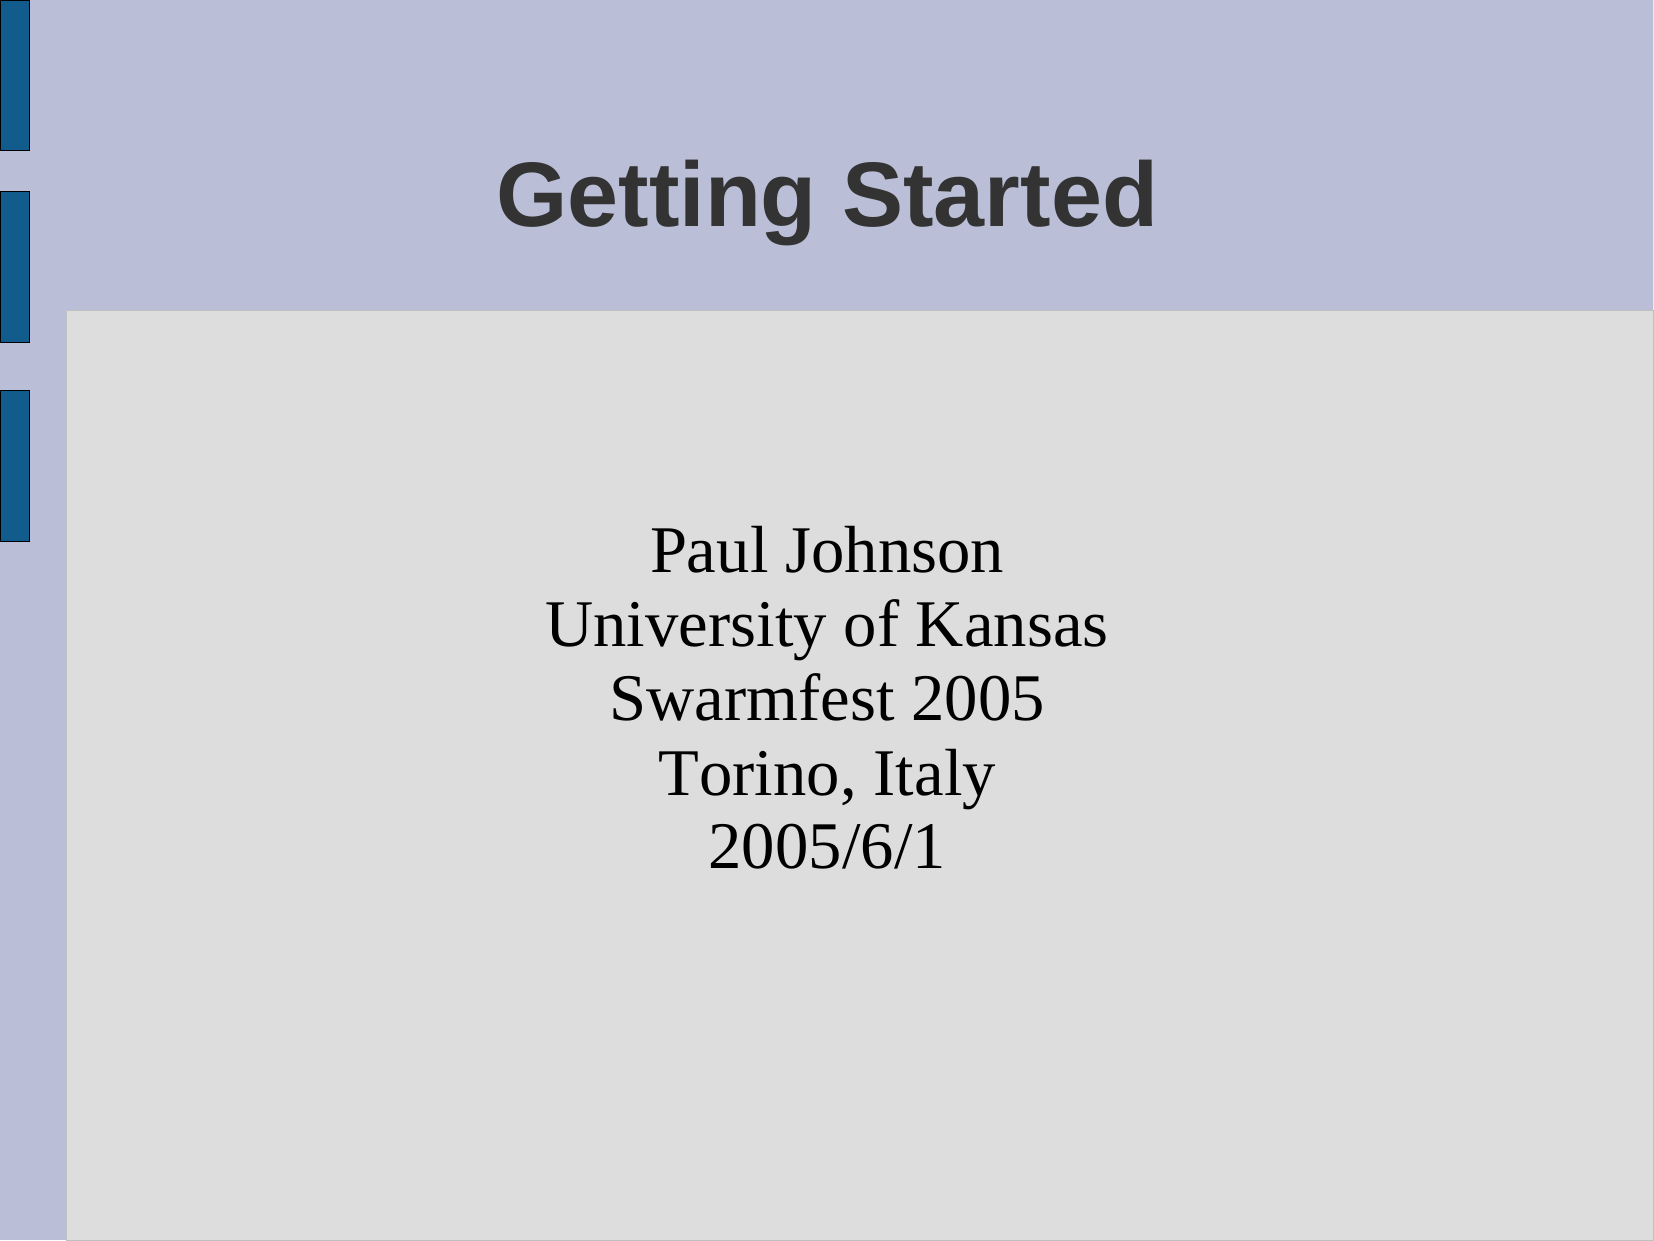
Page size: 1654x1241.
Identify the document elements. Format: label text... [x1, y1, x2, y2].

title Getting Started [121, 91, 1534, 299]
subtitle Paul Johnson University of Kansas Swarmfest 2005 Torino, Italy 2005/6/1 [121, 344, 1534, 1127]
